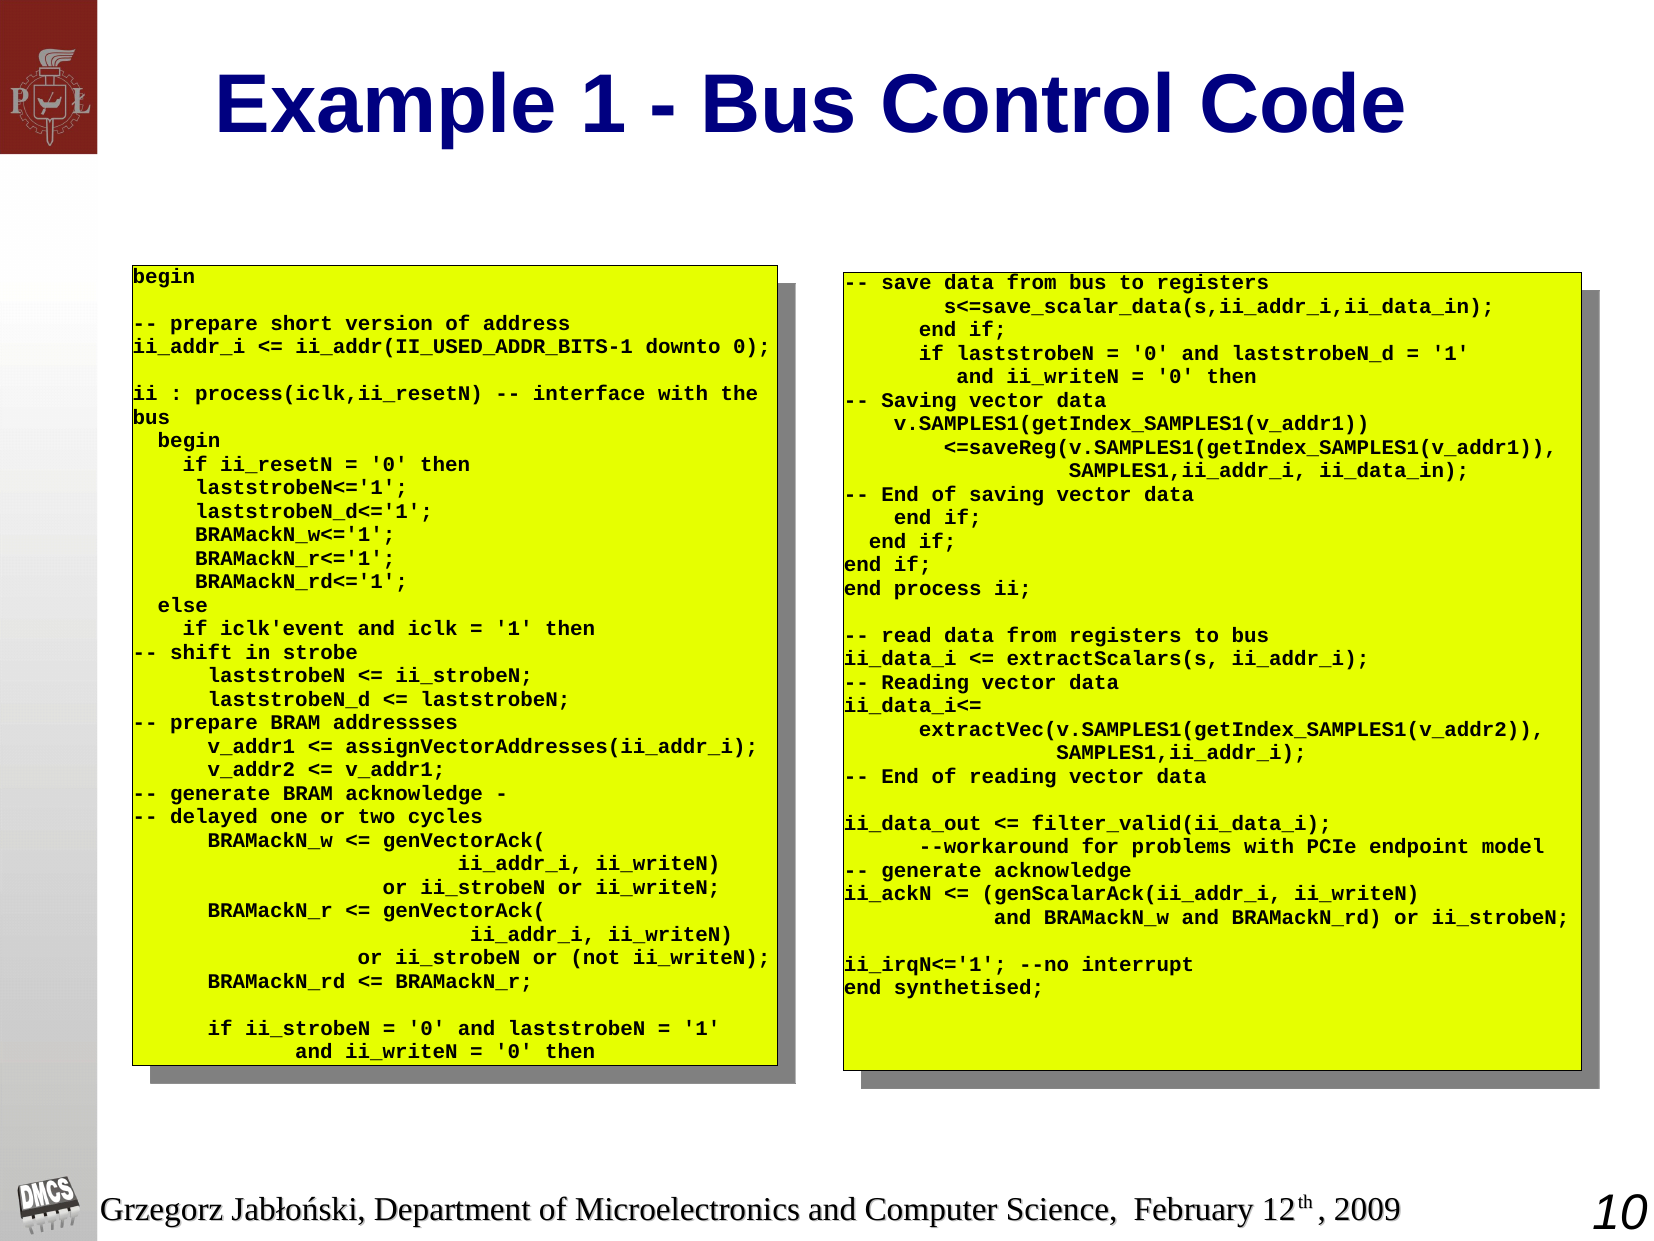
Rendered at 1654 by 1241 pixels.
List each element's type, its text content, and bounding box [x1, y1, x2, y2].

text_box begin -- prepare short version of address ii_addr_i <= ii_addr(II_USED_ADDR_BITS-1 downto 0); ii : process(iclk,ii_resetN) -- interface with the bus begin if ii_resetN = '0' then laststrobeN<='1'; laststrobeN_d<='1'; BRAMackN_w<='1'; BRAMackN_r<='1'; BRAMackN_rd<='1'; else if iclk'event and iclk = '1' then -- shift in strobe laststrobeN <= ii_strobeN; laststrobeN_d <= laststrobeN; -- prepare BRAM addressses v_addr1 <= assignVectorAddresses(ii_addr_i); v_addr2 <= v_addr1; -- generate BRAM acknowledge - -- delayed one or two cycles BRAMackN_w <= genVectorAck( ii_addr_i, ii_writeN) or ii_strobeN or ii_writeN; BRAMackN_r <= genVectorAck( ii_addr_i, ii_writeN) or ii_strobeN or (not ii_writeN); BRAMackN_rd <= BRAMackN_r; if ii_strobeN = '0' and laststrobeN = '1' and ii_writeN = '0' then [132, 265, 778, 1066]
title Example 1 - Bus Control Code [98, 0, 1525, 208]
text_box -- save data from bus to registers s<=save_scalar_data(s,ii_addr_i,ii_data_in); end if; if laststrobeN = '0' and laststrobeN_d = '1' and ii_writeN = '0' then -- Saving vector data v.SAMPLES1(getIndex_SAMPLES1(v_addr1)) <=saveReg(v.SAMPLES1(getIndex_SAMPLES1(v_addr1)), SAMPLES1,ii_addr_i, ii_data_in); -- End of saving vector data end if; end if; end if; end process ii; -- read data from registers to bus ii_data_i <= extractScalars(s, ii_addr_i); -- Reading vector data ii_data_i<= extractVec(v.SAMPLES1(getIndex_SAMPLES1(v_addr2)), SAMPLES1,ii_addr_i); -- End of reading vector data ii_data_out <= filter_valid(ii_data_i); --workaround for problems with PCIe endpoint model -- generate acknowledge ii_ackN <= (genScalarAck(ii_addr_i, ii_writeN) and BRAMackN_w and BRAMackN_rd) or ii_strobeN; ii_irqN<='1'; --no interrupt end synthetised; [843, 272, 1582, 1071]
